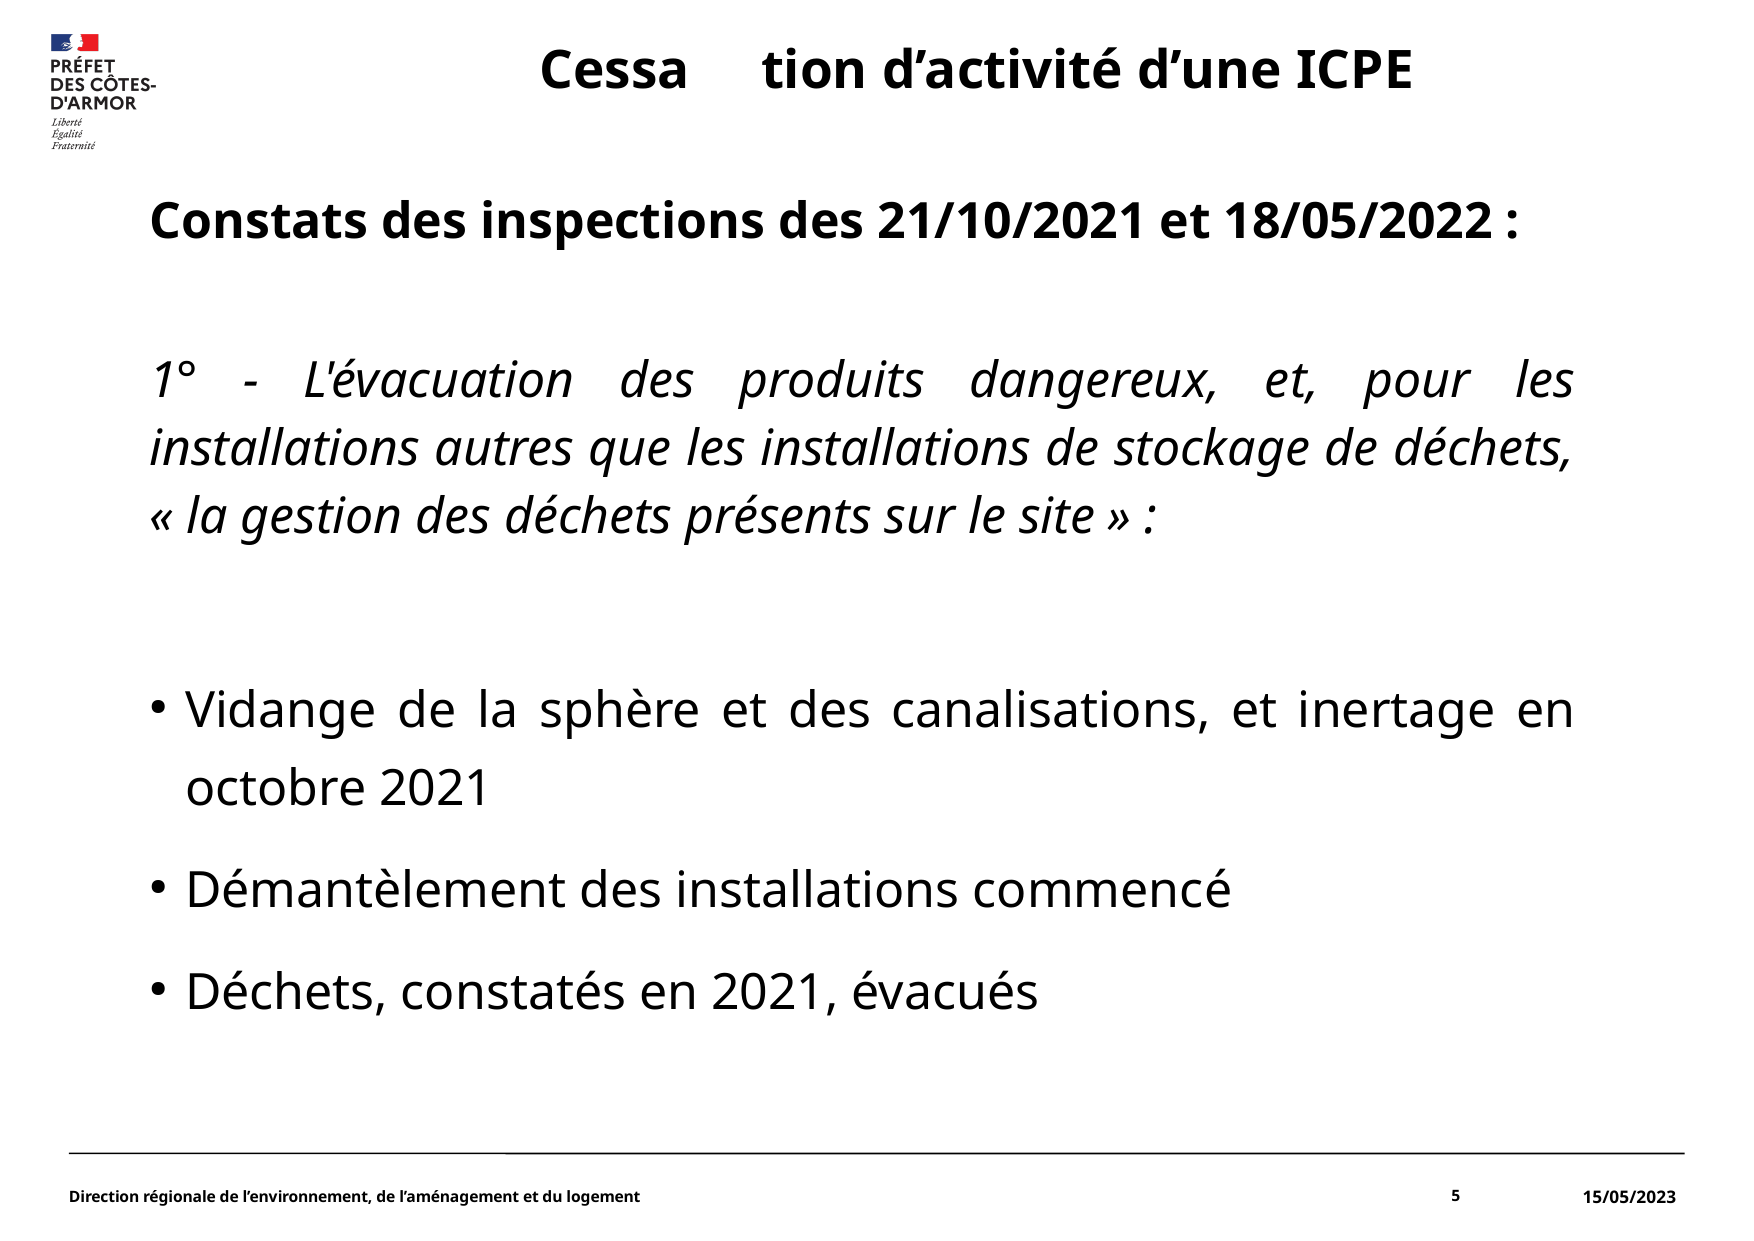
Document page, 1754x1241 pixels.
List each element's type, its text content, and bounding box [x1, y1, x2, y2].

text_box Constats des inspections des 21/10/2021 et 18/05/2022 : 1° - L'évacuation des produits dangereux, et, pour les installations autres que les installations de stockage de déchets, « la gestion des déchets présents sur le site » : Vidange de la sphère et des canalisations, et inertage en octobre 2021 Démantèlement des installations commencé Déchets, constatés en 2021, évacués [134, 177, 1595, 1194]
title Cessa tion d’activité d’une ICPE [361, 42, 1593, 127]
